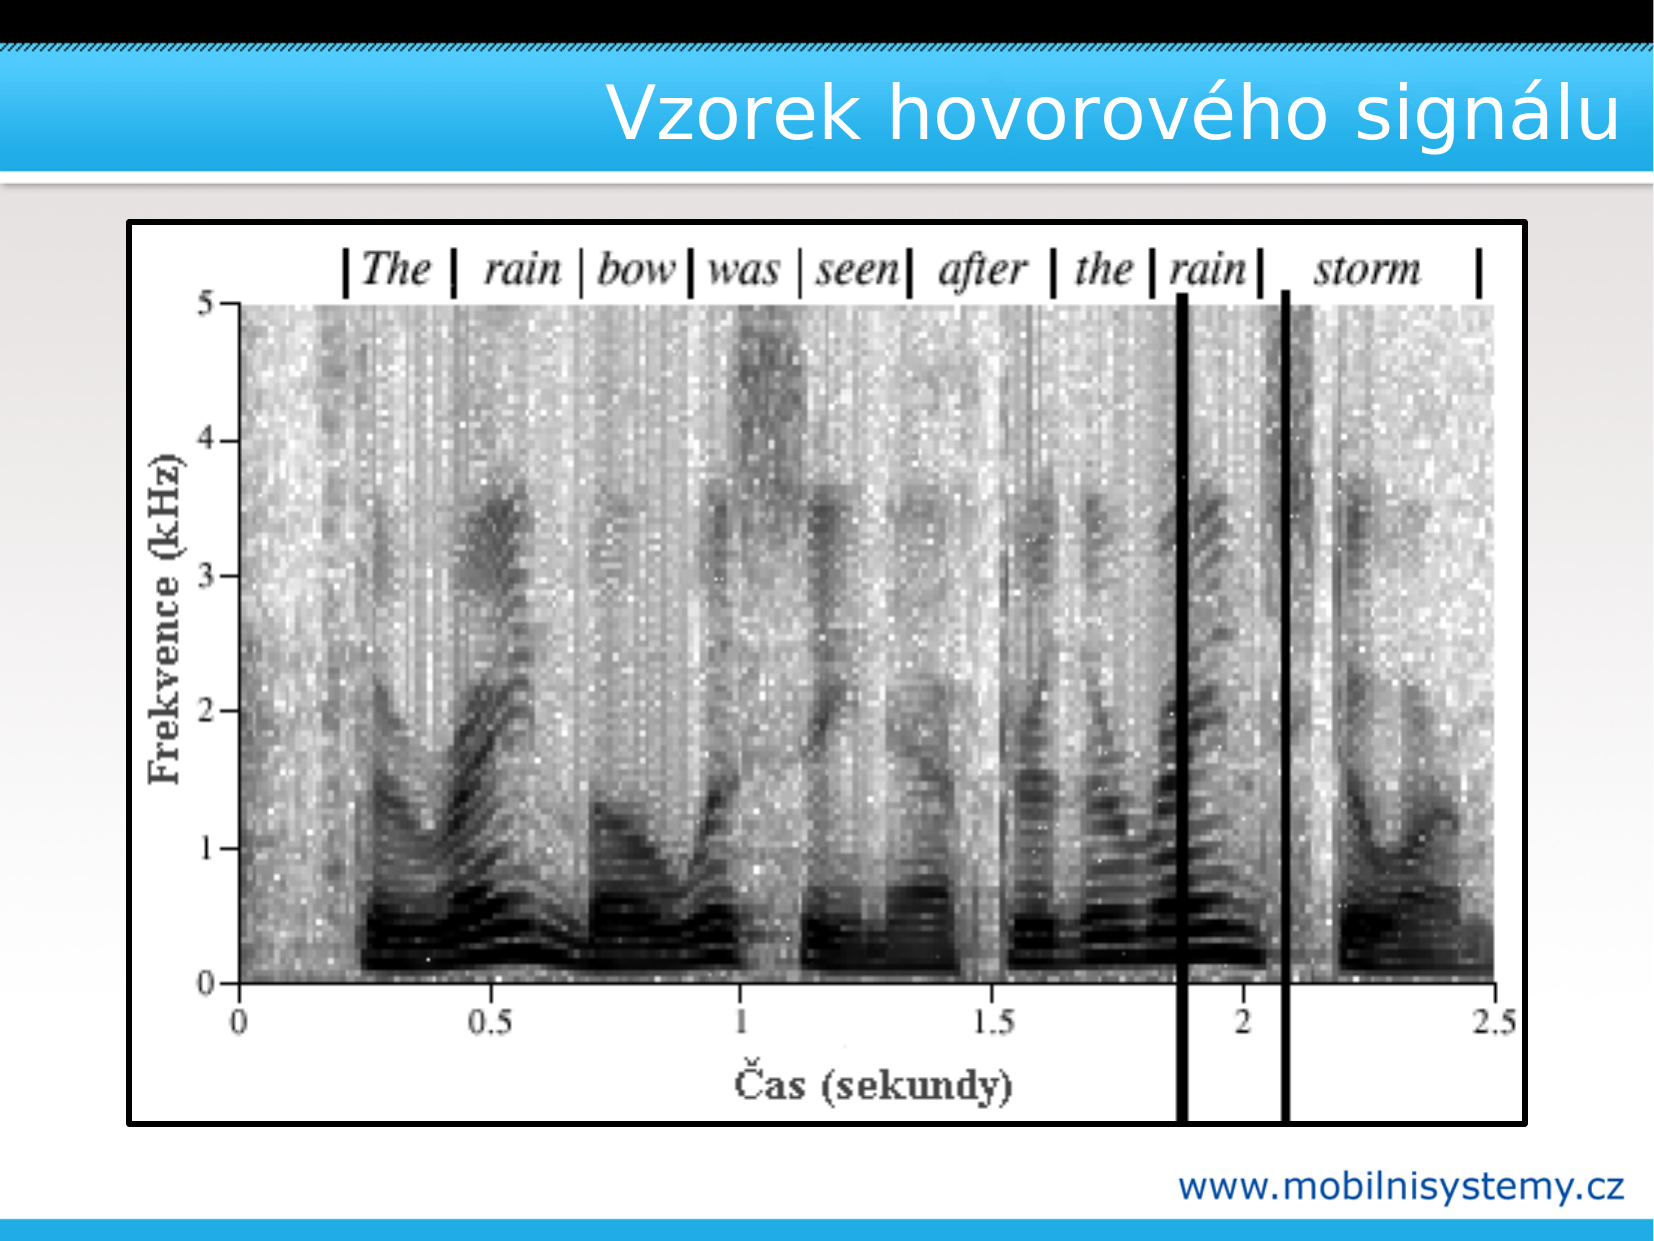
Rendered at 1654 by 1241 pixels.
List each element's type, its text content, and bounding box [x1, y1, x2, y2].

title Vzorek hovorového signálu [29, 49, 1625, 178]
picture [0, 0, 1654, 1241]
